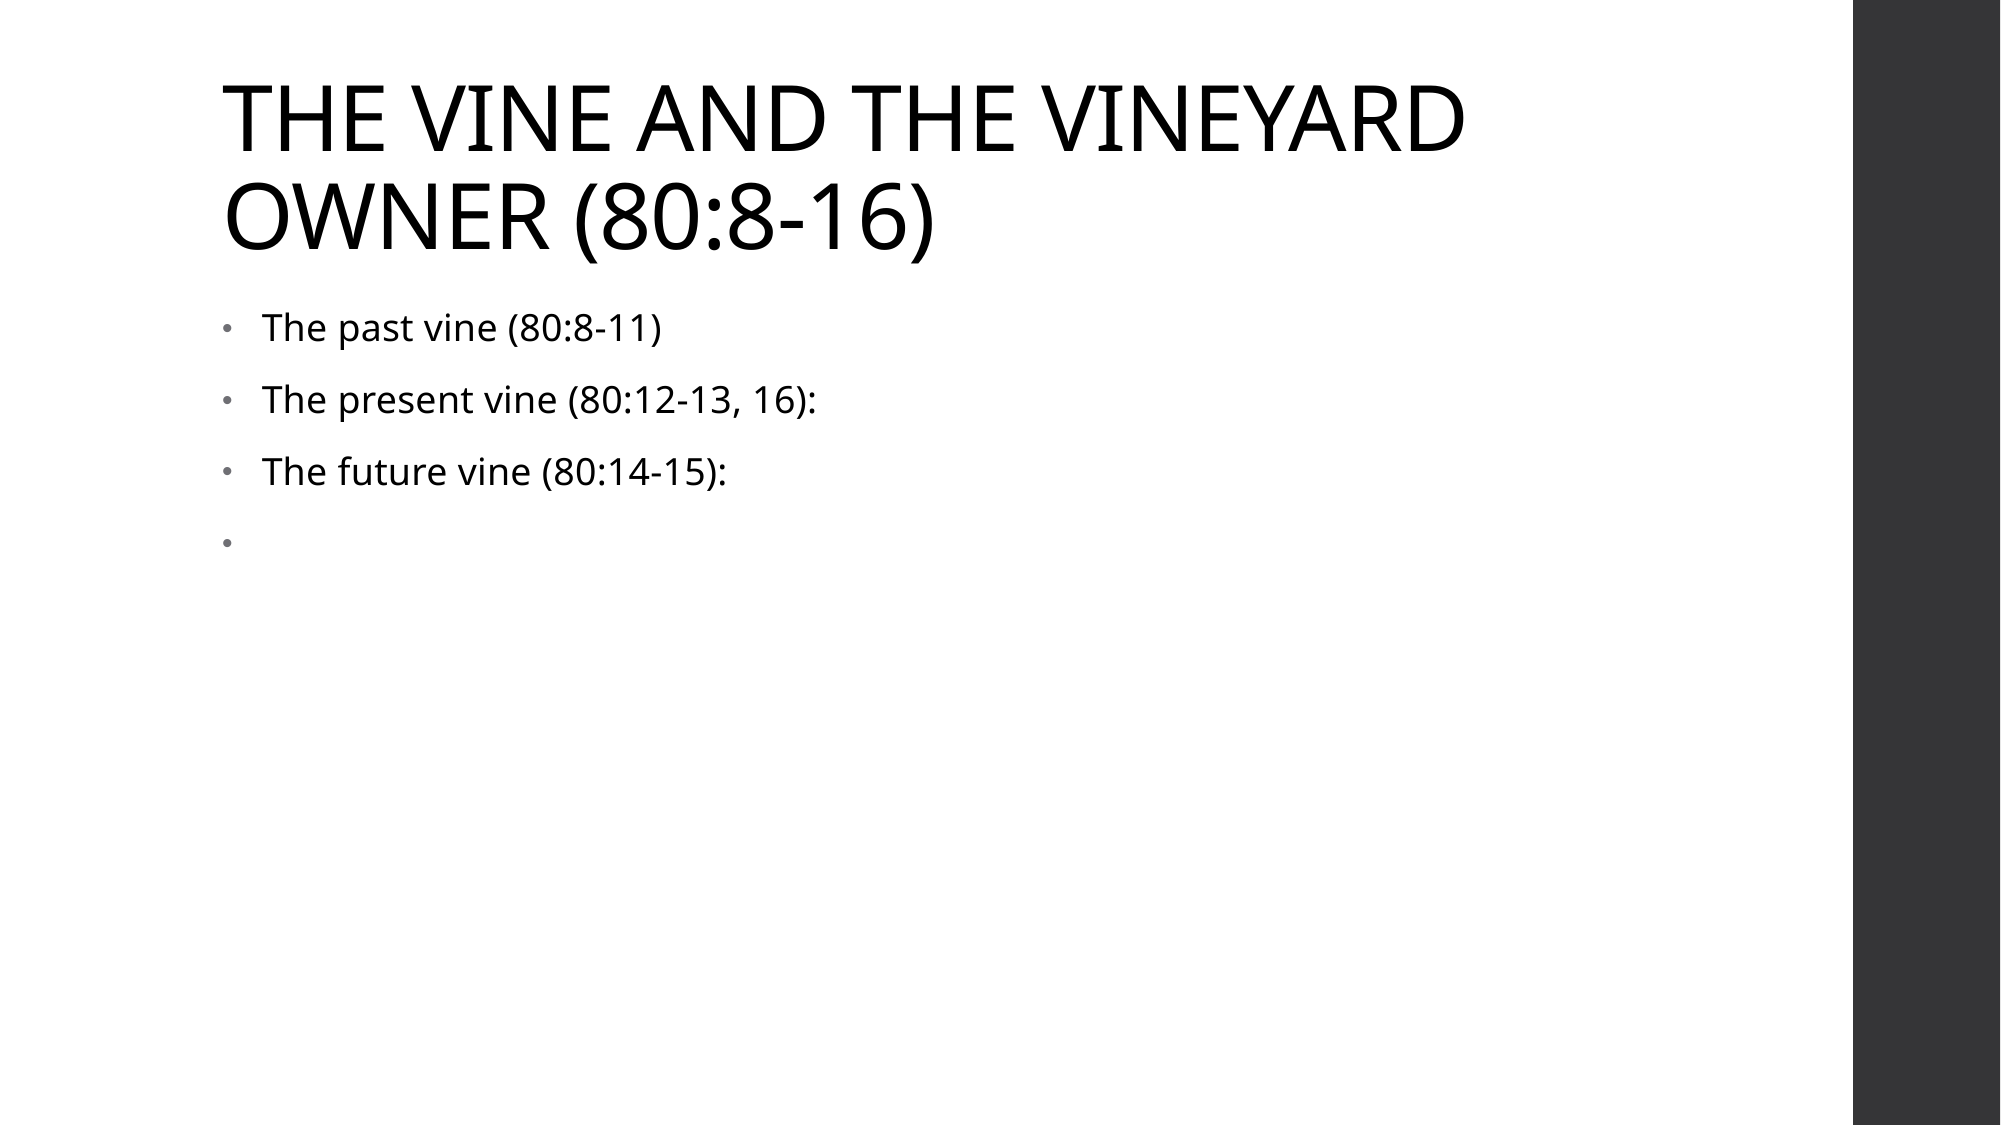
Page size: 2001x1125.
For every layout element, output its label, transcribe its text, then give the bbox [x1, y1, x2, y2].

title THE VINE AND THE VINEYARD OWNER (80:8-16) [206, 60, 1797, 278]
list The past vine (80:8-11) The present vine (80:12-13, 16): The future vine (80:14-15): [206, 299, 1617, 1014]
